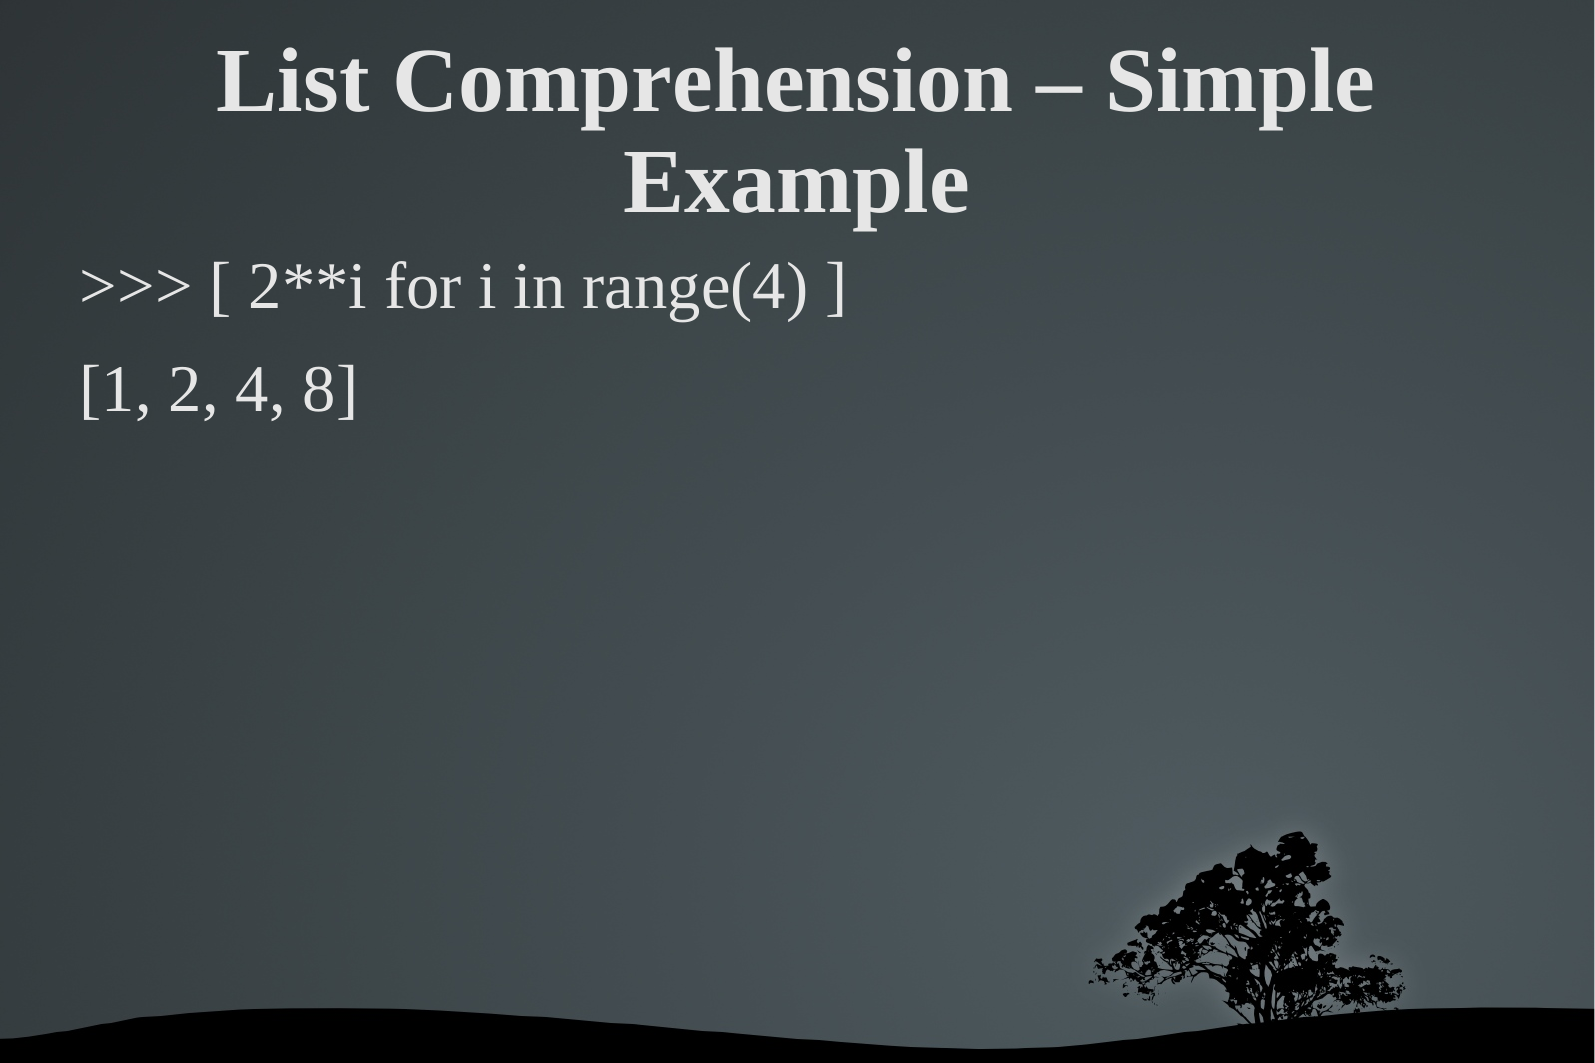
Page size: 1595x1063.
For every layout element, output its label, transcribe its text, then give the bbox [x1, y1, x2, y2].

title List Comprehension – Simple Example [79, 11, 1515, 248]
list >>> [ 2**i for i in range(4) ] [1, 2, 4, 8] [79, 248, 1515, 951]
picture [0, 0, 1595, 1063]
